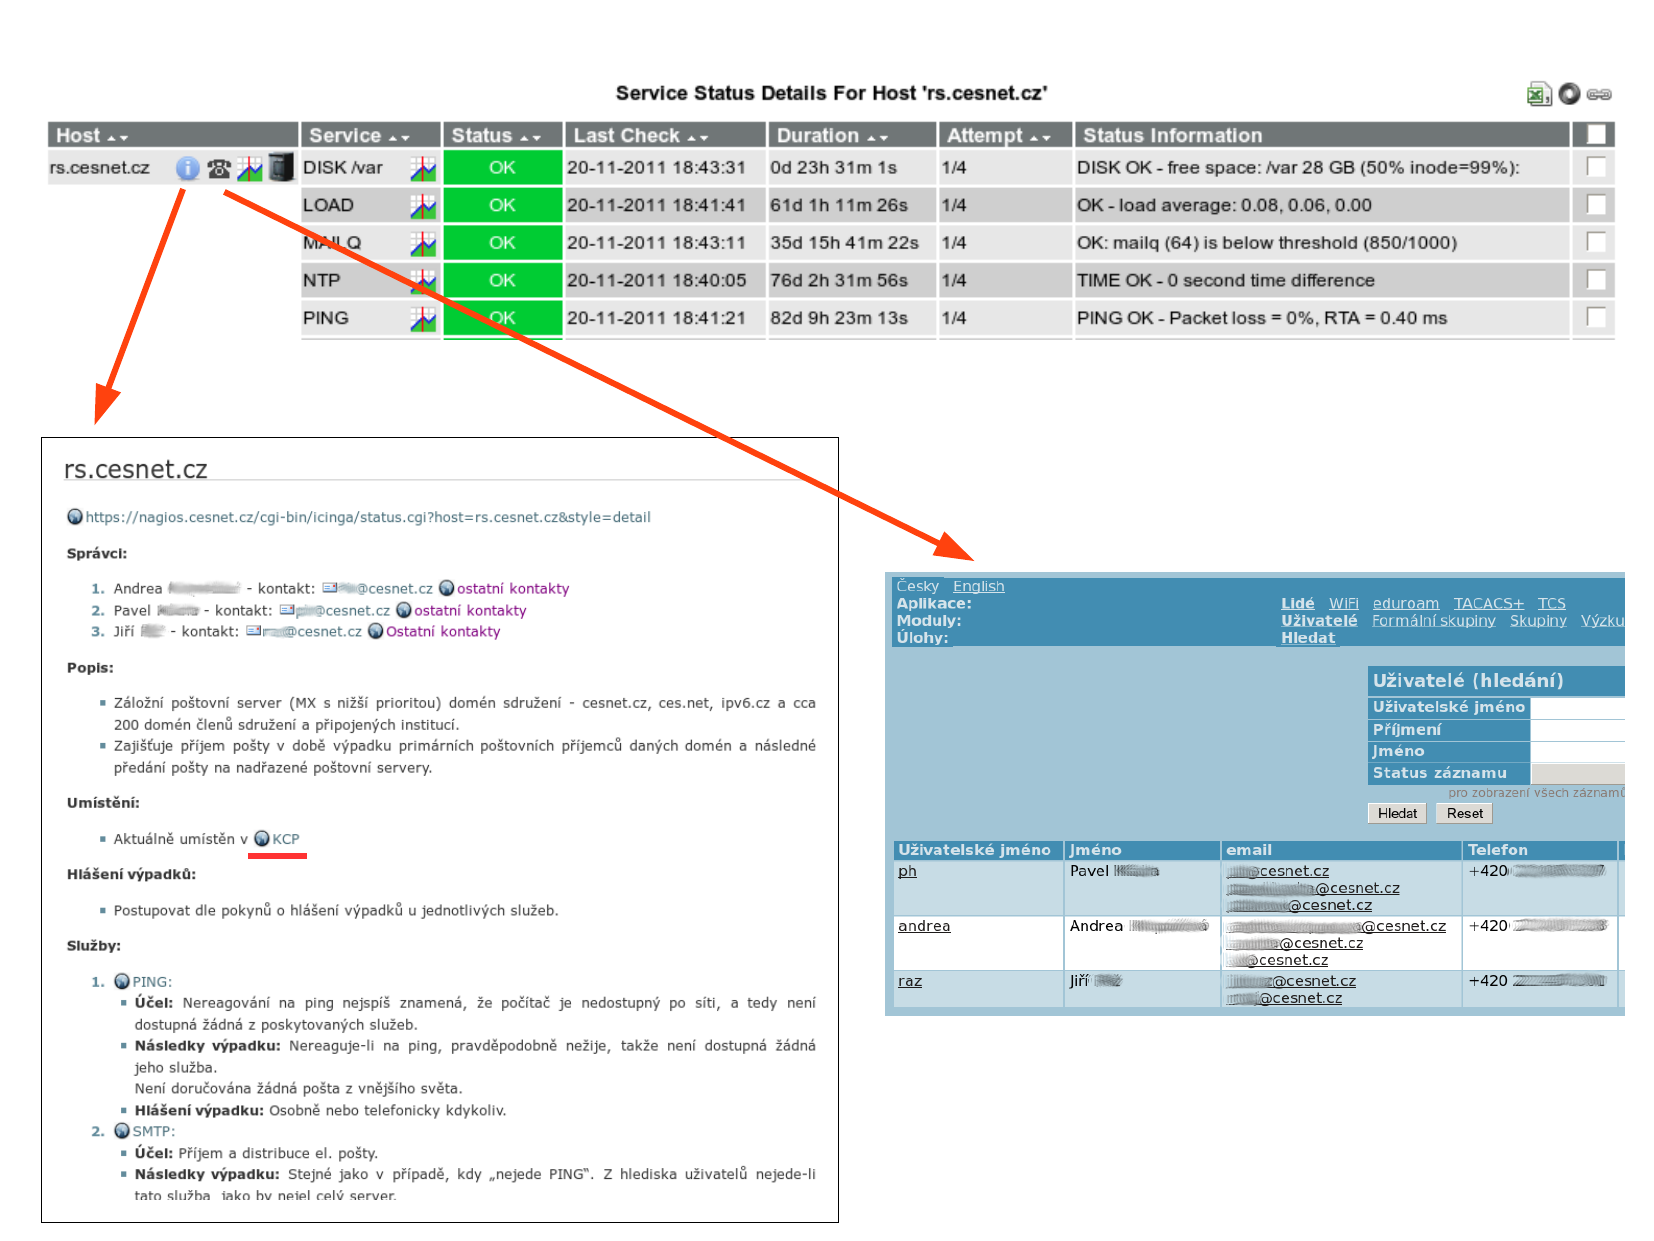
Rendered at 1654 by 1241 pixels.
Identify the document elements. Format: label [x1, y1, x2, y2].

text_box [41, 437, 839, 1223]
text_box [732, 437, 839, 490]
picture [39, 72, 1623, 340]
picture [742, 442, 833, 487]
picture [885, 572, 1625, 1016]
picture [47, 442, 833, 1200]
